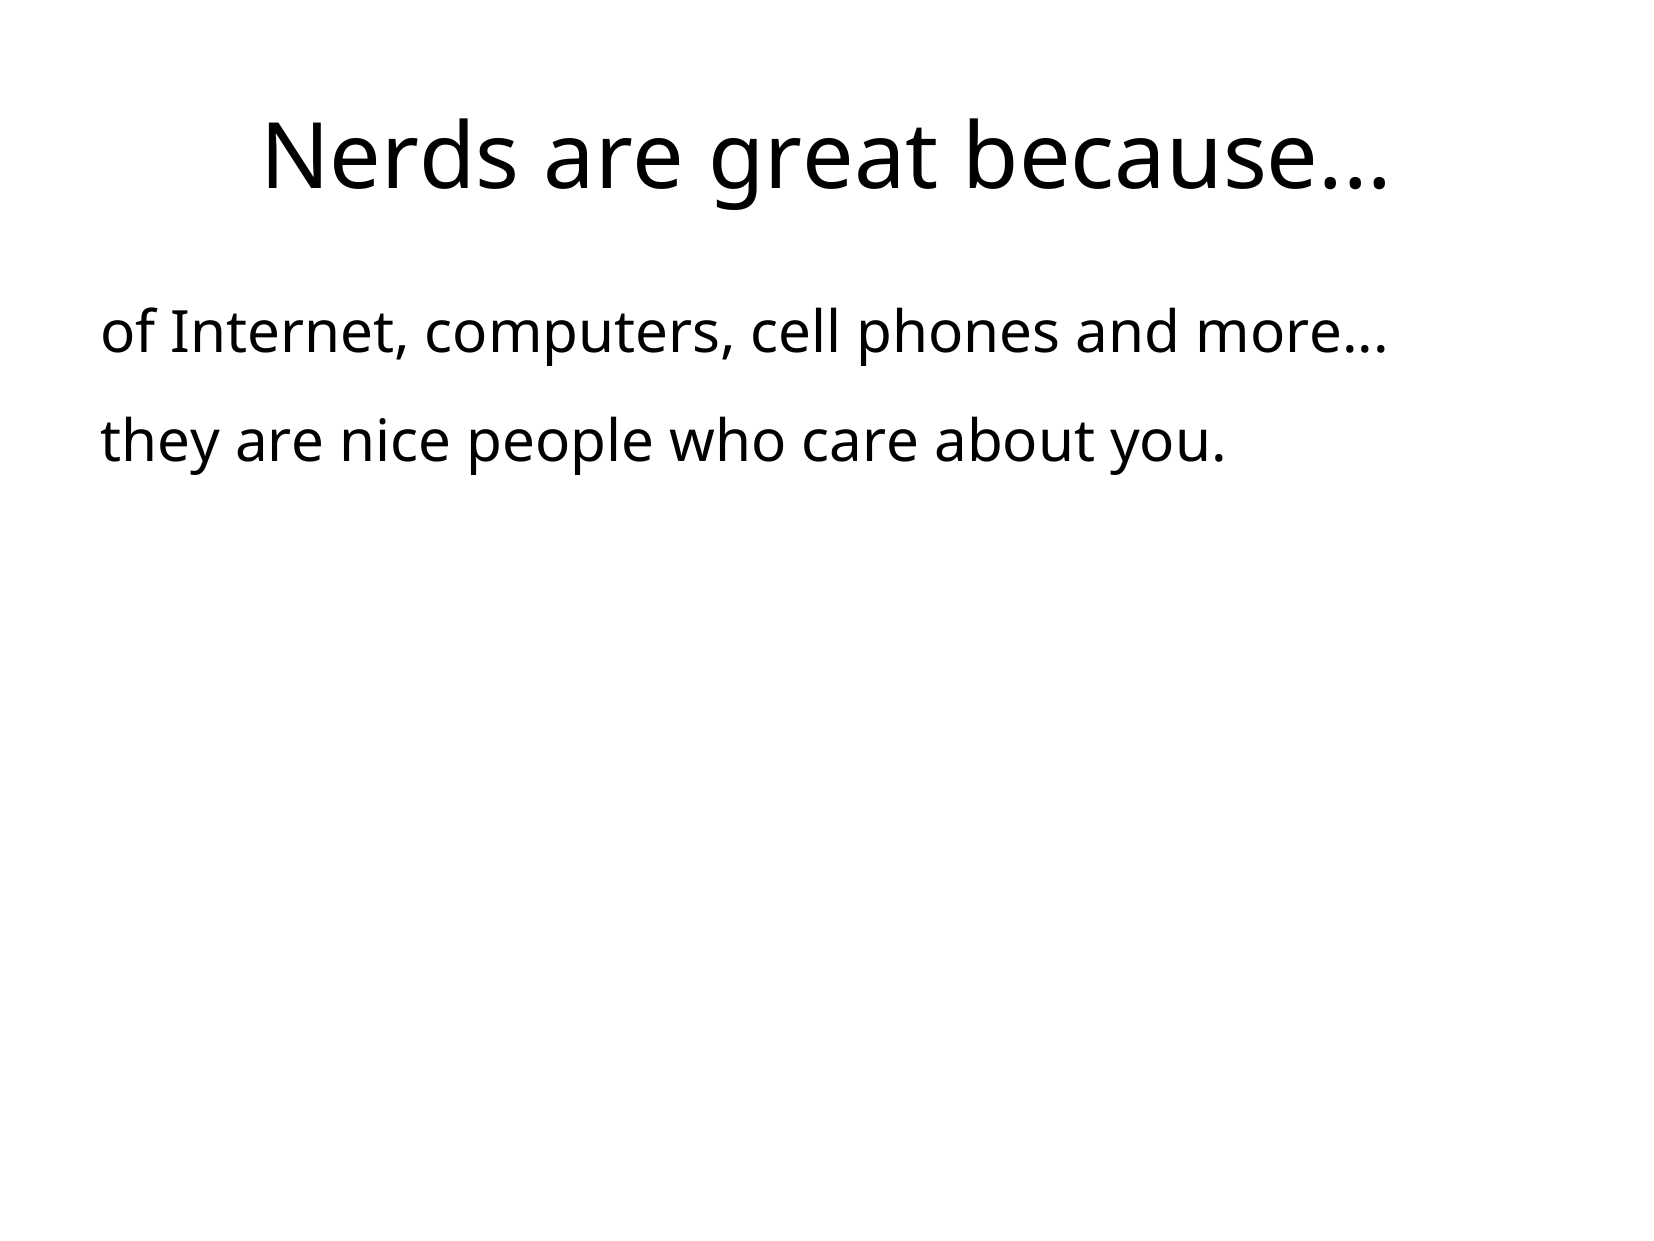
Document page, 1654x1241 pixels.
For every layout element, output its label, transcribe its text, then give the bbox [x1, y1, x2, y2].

list of Internet, computers, cell phones and more... they are nice people who care about you. [82, 290, 1571, 1109]
title Nerds are great because... [82, 49, 1571, 257]
